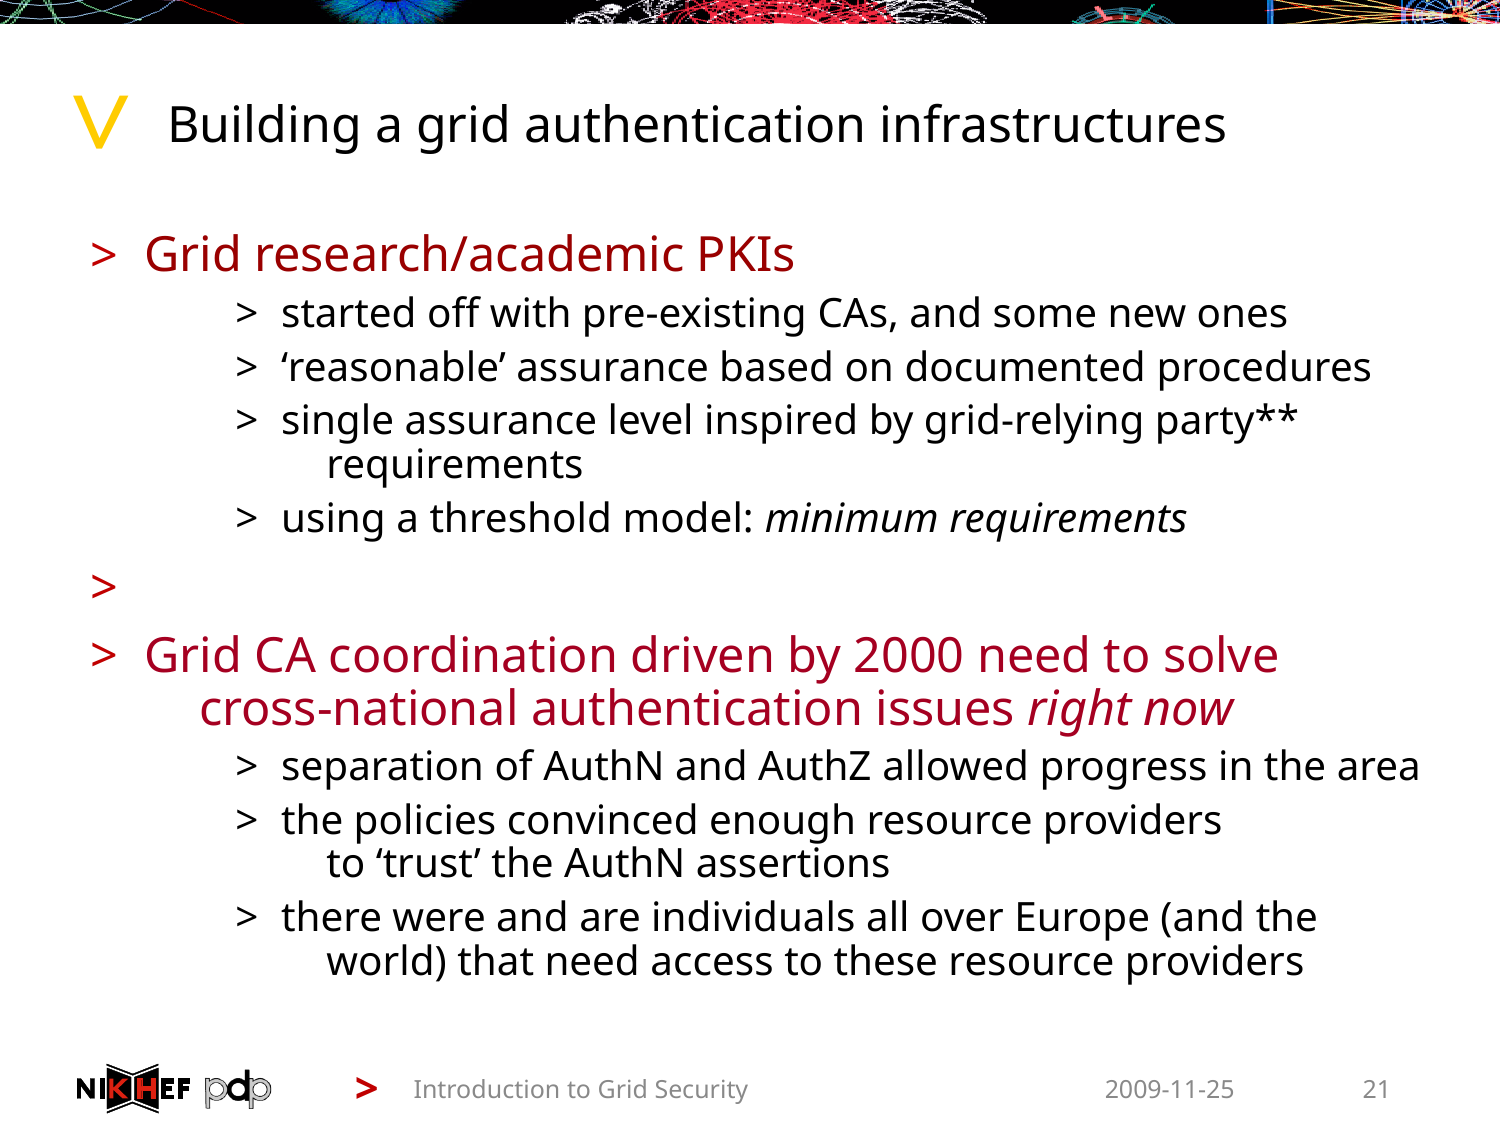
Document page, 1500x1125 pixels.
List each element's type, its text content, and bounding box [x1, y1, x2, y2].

text_box 2009-11-25 [1089, 1066, 1266, 1103]
list Grid research/academic PKIs started off with pre-existing CAs, and some new ones ‘reasonable’ assurance based on documented procedures single assurance level inspired by grid-relying party** requirements using a threshold model: minimum requirements Grid CA coordination driven by 2000 need to solve cross-national authentication issues right now separation of AuthN and AuthZ allowed progress in the area the policies convinced enough resource providers to ‘trust’ the AuthN assertions there were and are individuals all over Europe (and the world) that need access to these resource providers [75, 222, 1465, 1005]
text_box 22 [1347, 1066, 1426, 1102]
text_box Introduction to Grid Security [398, 1066, 938, 1103]
title Building a grid authentication infrastructures [152, 56, 1426, 188]
